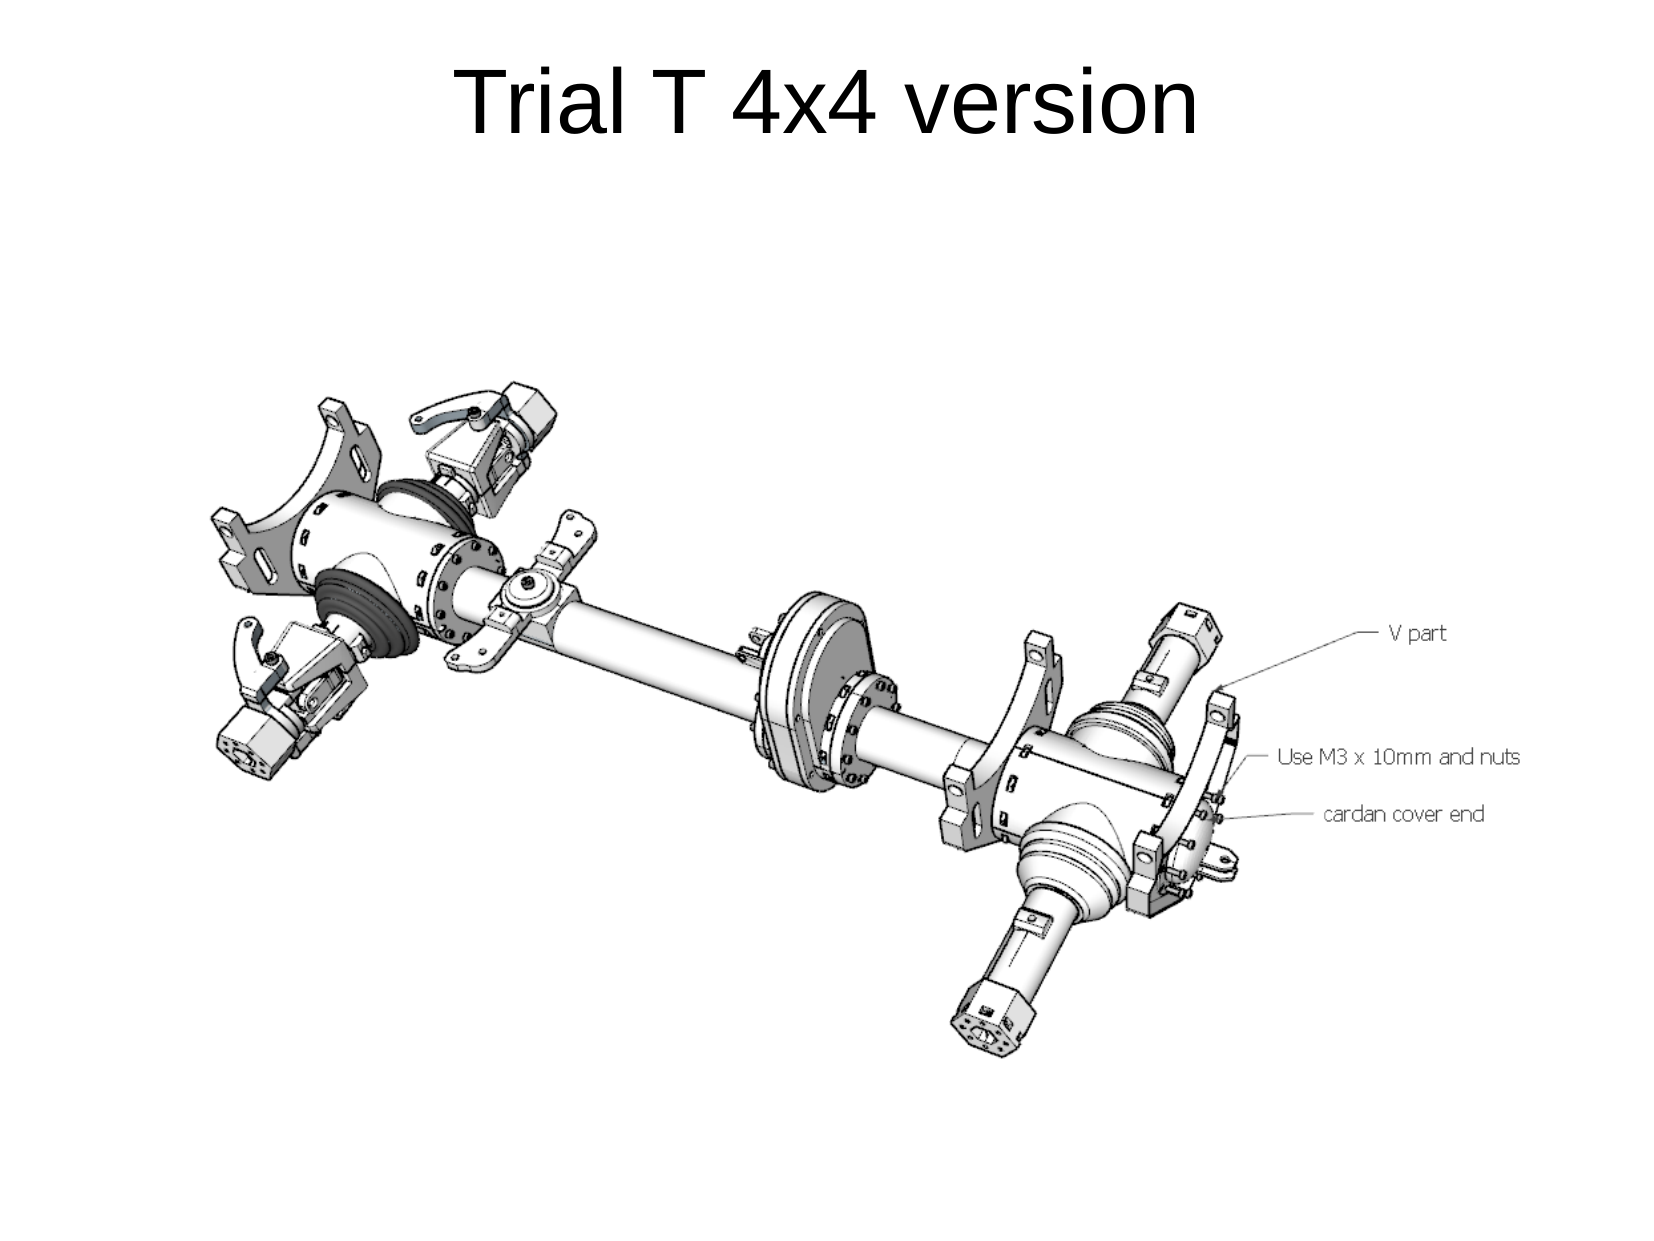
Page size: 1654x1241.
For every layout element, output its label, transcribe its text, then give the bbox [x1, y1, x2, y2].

picture [109, 290, 1545, 1109]
title Trial T 4x4 version [82, 49, 1571, 257]
